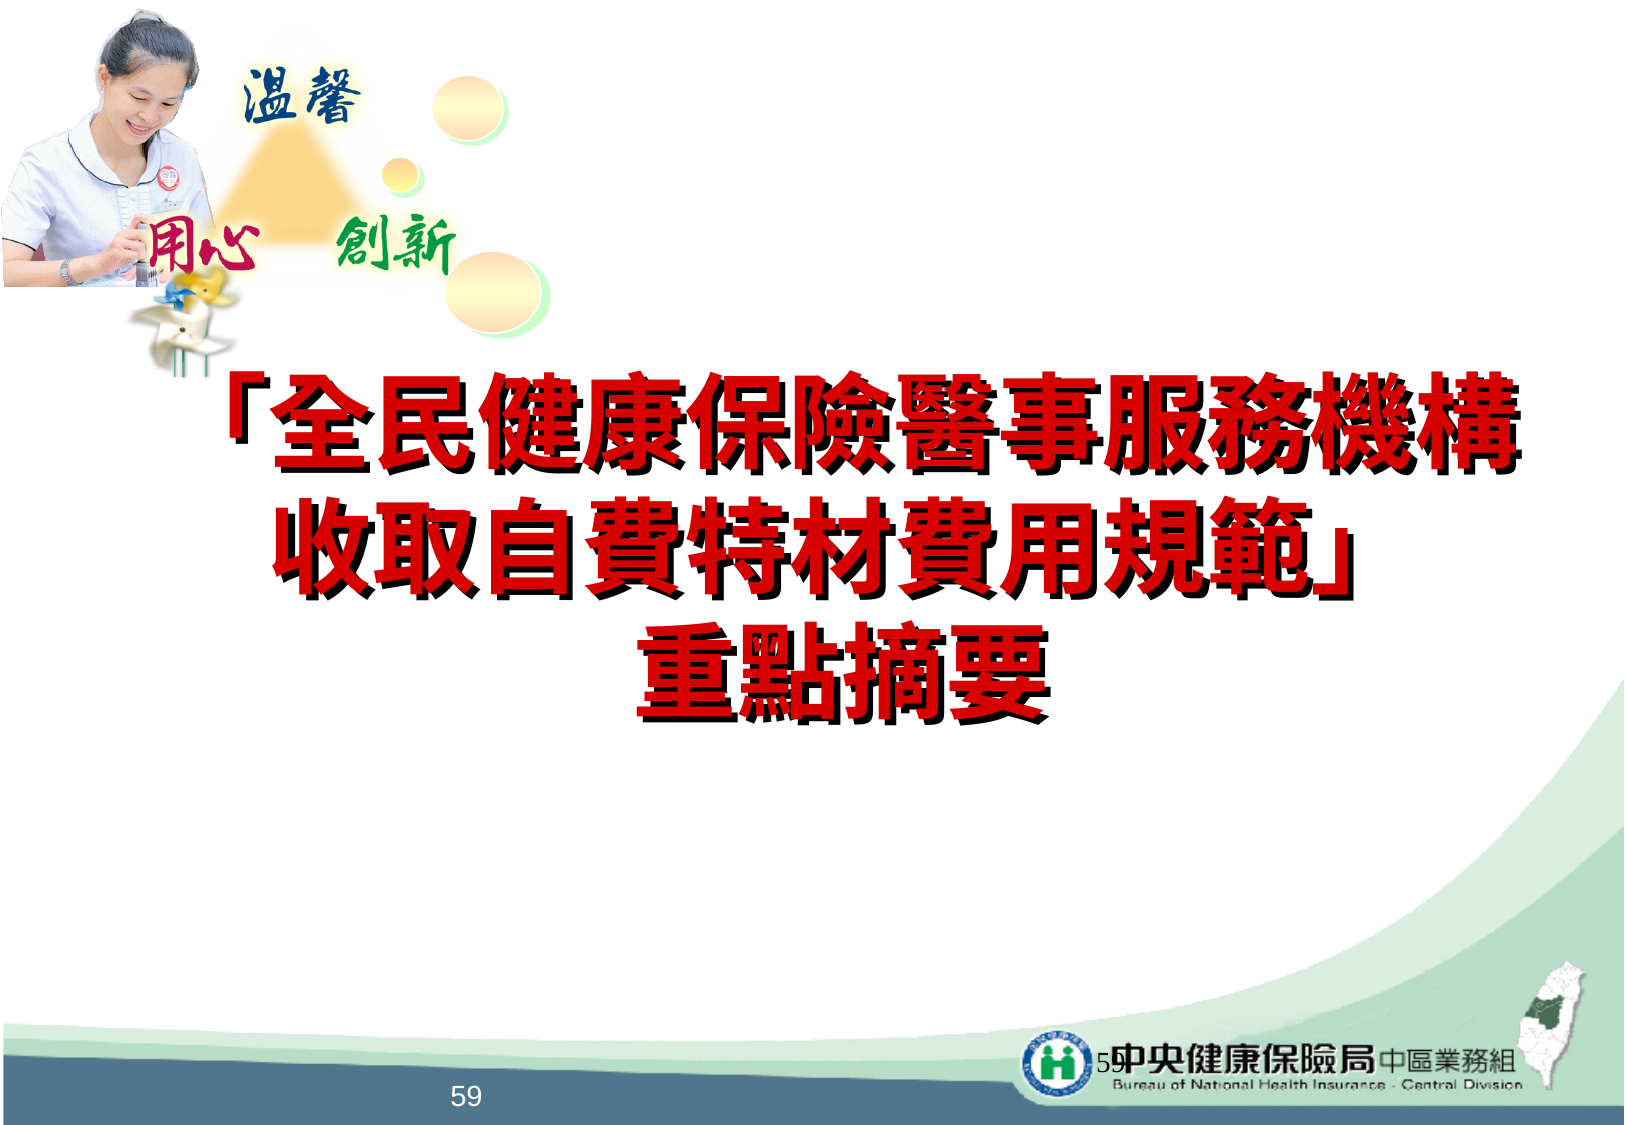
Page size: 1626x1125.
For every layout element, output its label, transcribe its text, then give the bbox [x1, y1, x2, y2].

text_box [1081, 1023, 1596, 1099]
text_box [435, 1065, 815, 1125]
title 「全民健康保險醫事服務機構 收取自費特材費用規範」 重點摘要 [38, 308, 1625, 779]
